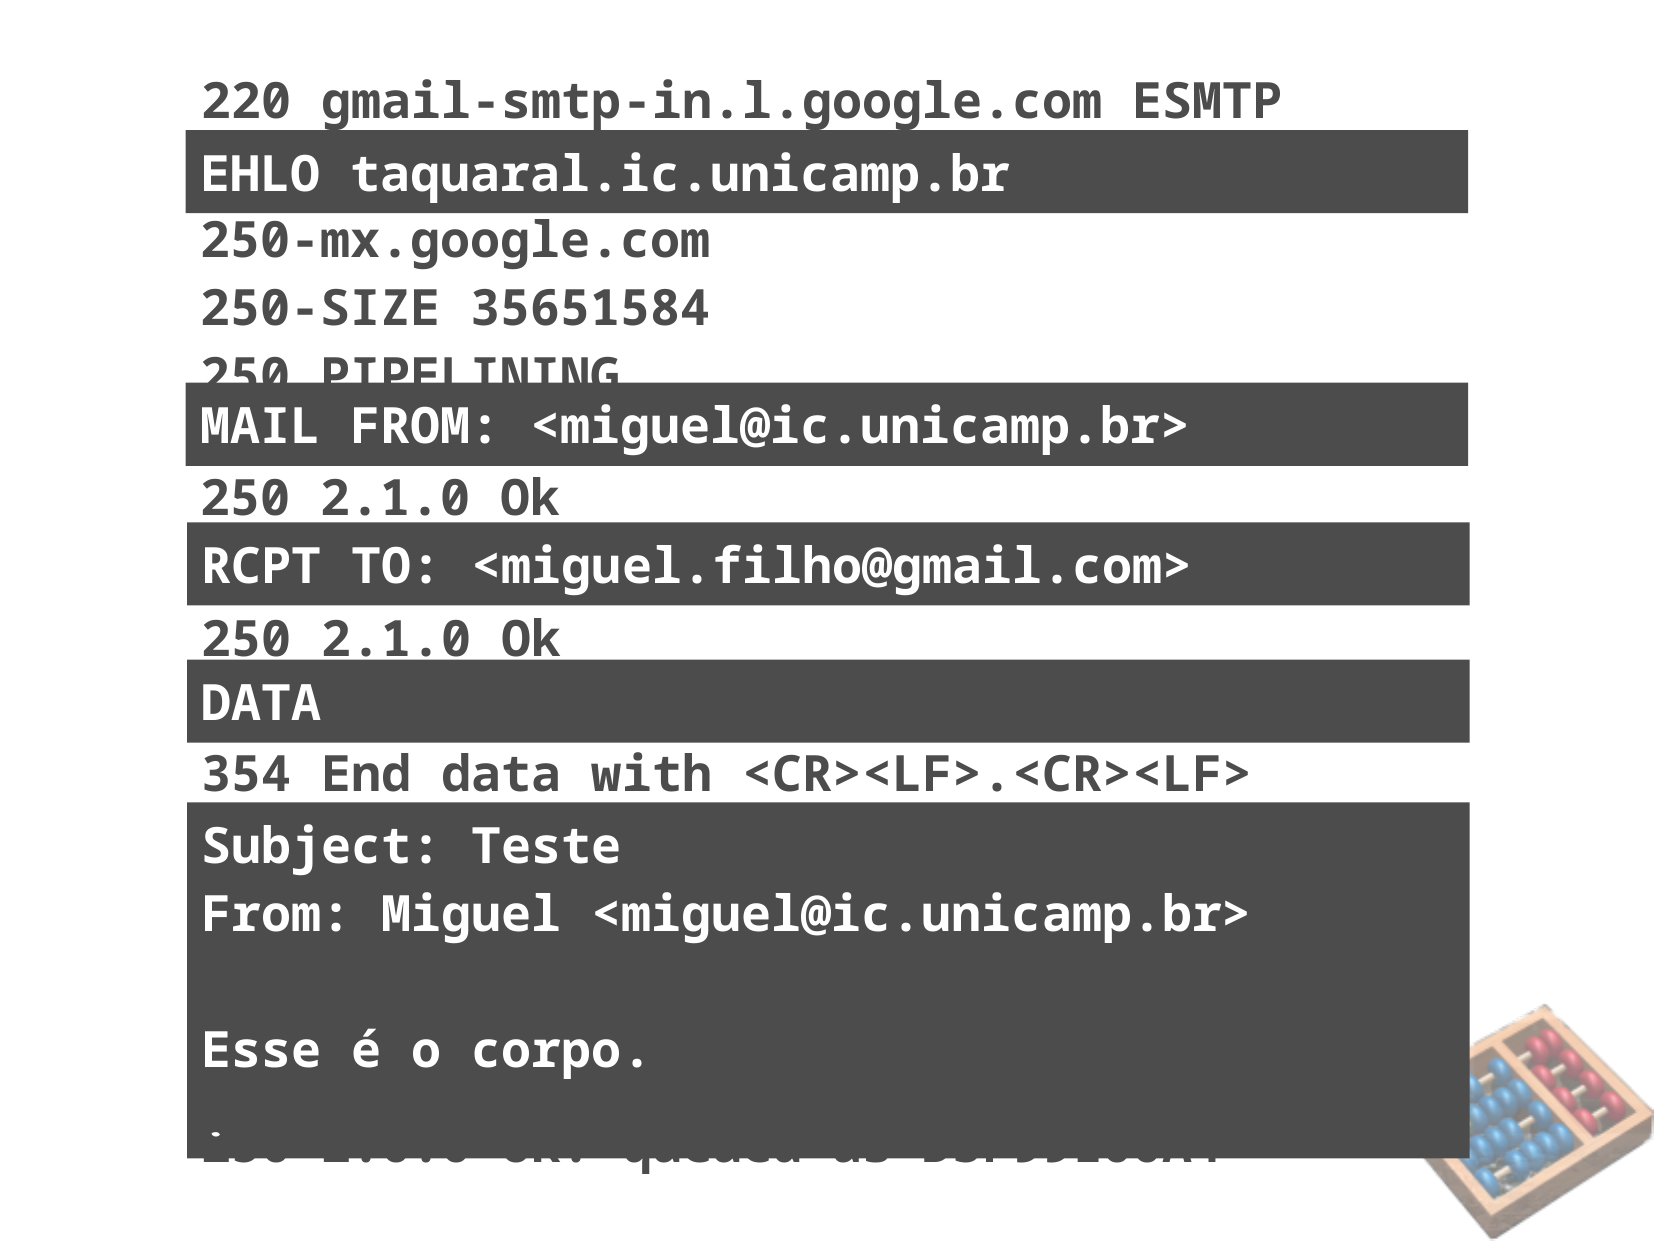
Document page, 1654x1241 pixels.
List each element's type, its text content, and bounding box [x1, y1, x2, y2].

text_box 220 gmail-smtp-in.l.google.com ESMTP [187, 57, 1470, 132]
text_box RCPT TO: <miguel.filho@gmail.com> [187, 522, 1470, 595]
text_box Subject: Teste From: Miguel <miguel@ic.unicamp.br> Esse é o corpo. . [187, 802, 1470, 1101]
text_box EHLO taquaral.ic.unicamp.br [185, 130, 1469, 205]
text_box 250-mx.google.com 250-SIZE 35651584 250 PIPELINING [185, 214, 1469, 382]
text_box 250 2.1.0 Ok [185, 454, 1469, 529]
text_box DATA [187, 659, 1470, 730]
text_box 354 End data with <CR><LF>.<CR><LF> [187, 730, 1470, 802]
text_box MAIL FROM: <miguel@ic.unicamp.br> [185, 382, 1469, 454]
text_box 250 2.1.0 Ok [187, 595, 1470, 659]
text_box 250 2.0.0 Ok: queued as D3F99100A4 [187, 1101, 1470, 1176]
